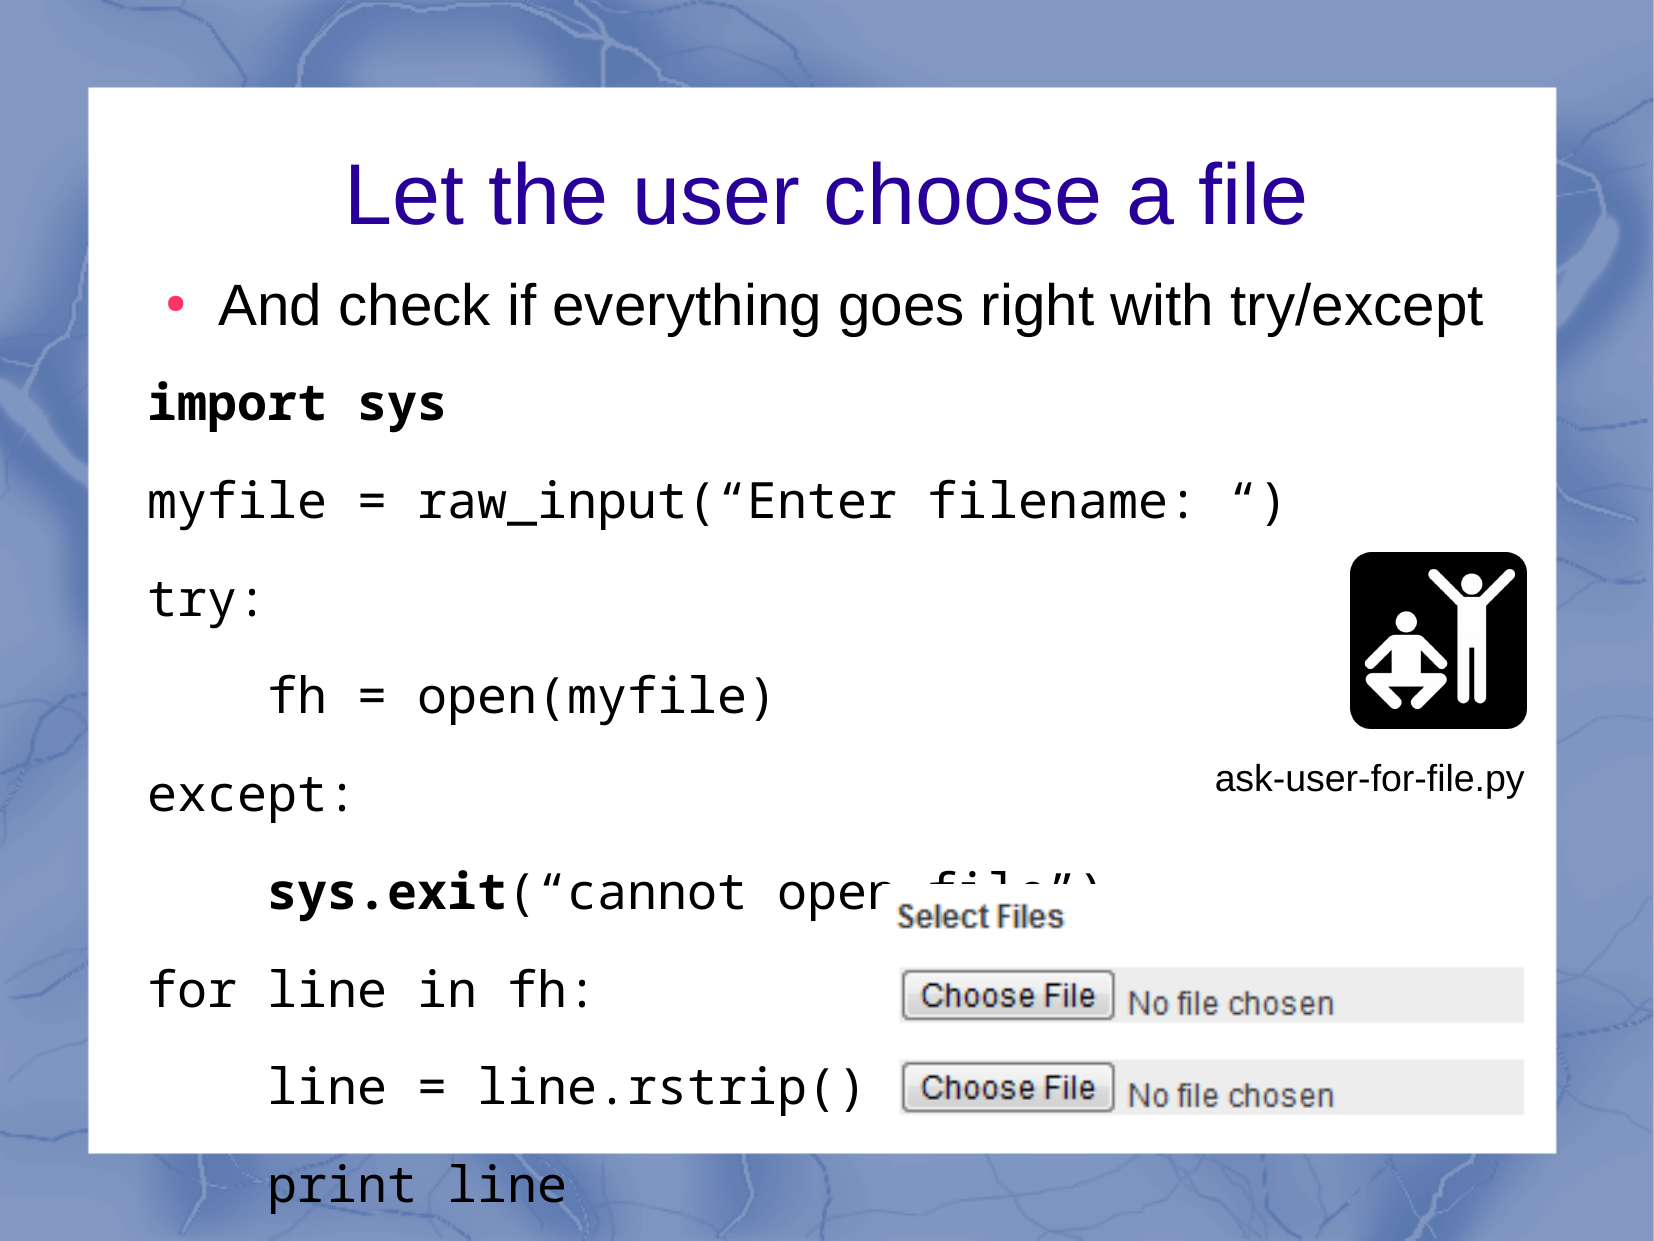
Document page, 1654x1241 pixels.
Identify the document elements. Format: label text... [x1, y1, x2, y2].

text_box ask-user-for-file.py [1200, 750, 1540, 808]
picture [0, 0, 1654, 1241]
list And check if everything goes right with try/except import sys myfile = raw_input(“Enter filename: “) try: fh = open(myfile) except: sys.exit(“cannot open file”) for line in fh: line = line.rstrip() print line [147, 272, 1506, 1128]
title Let the user choose a file [118, 90, 1536, 298]
